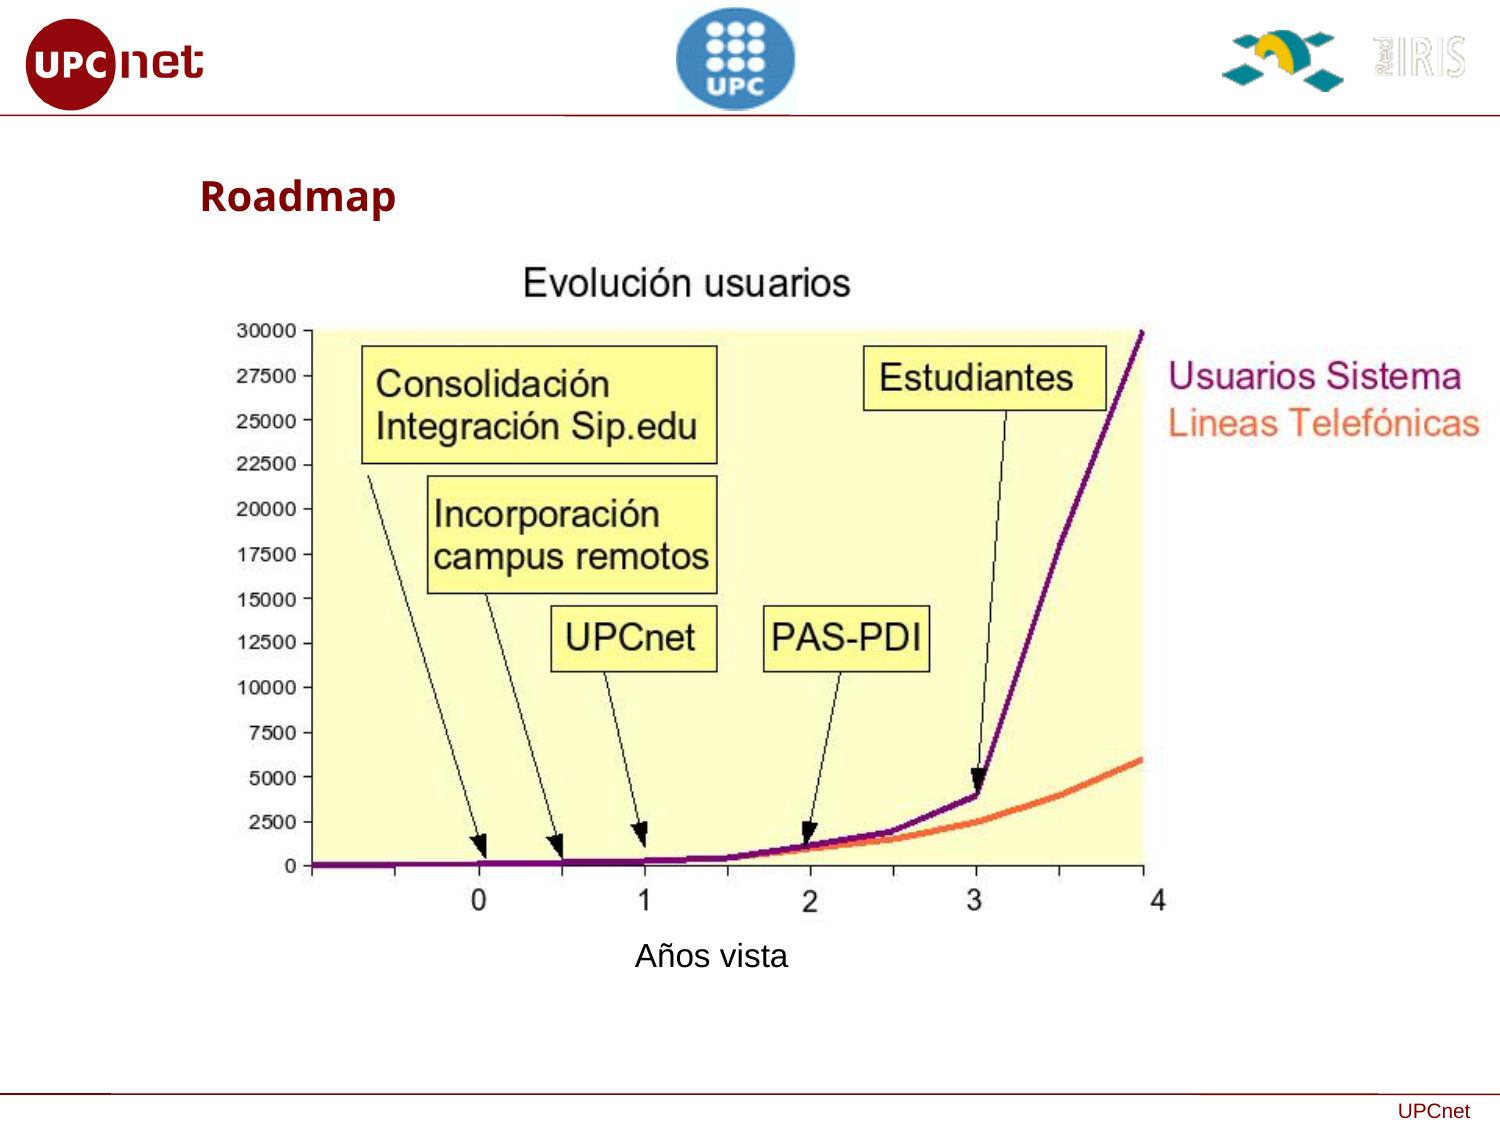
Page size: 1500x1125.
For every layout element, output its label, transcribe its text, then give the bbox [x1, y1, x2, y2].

text_box Años vista [620, 927, 886, 984]
picture [13, 247, 1498, 1014]
picture [676, 7, 798, 111]
text_box Roadmap [5, 113, 1377, 220]
picture [21, 17, 208, 113]
picture [1222, 30, 1468, 92]
